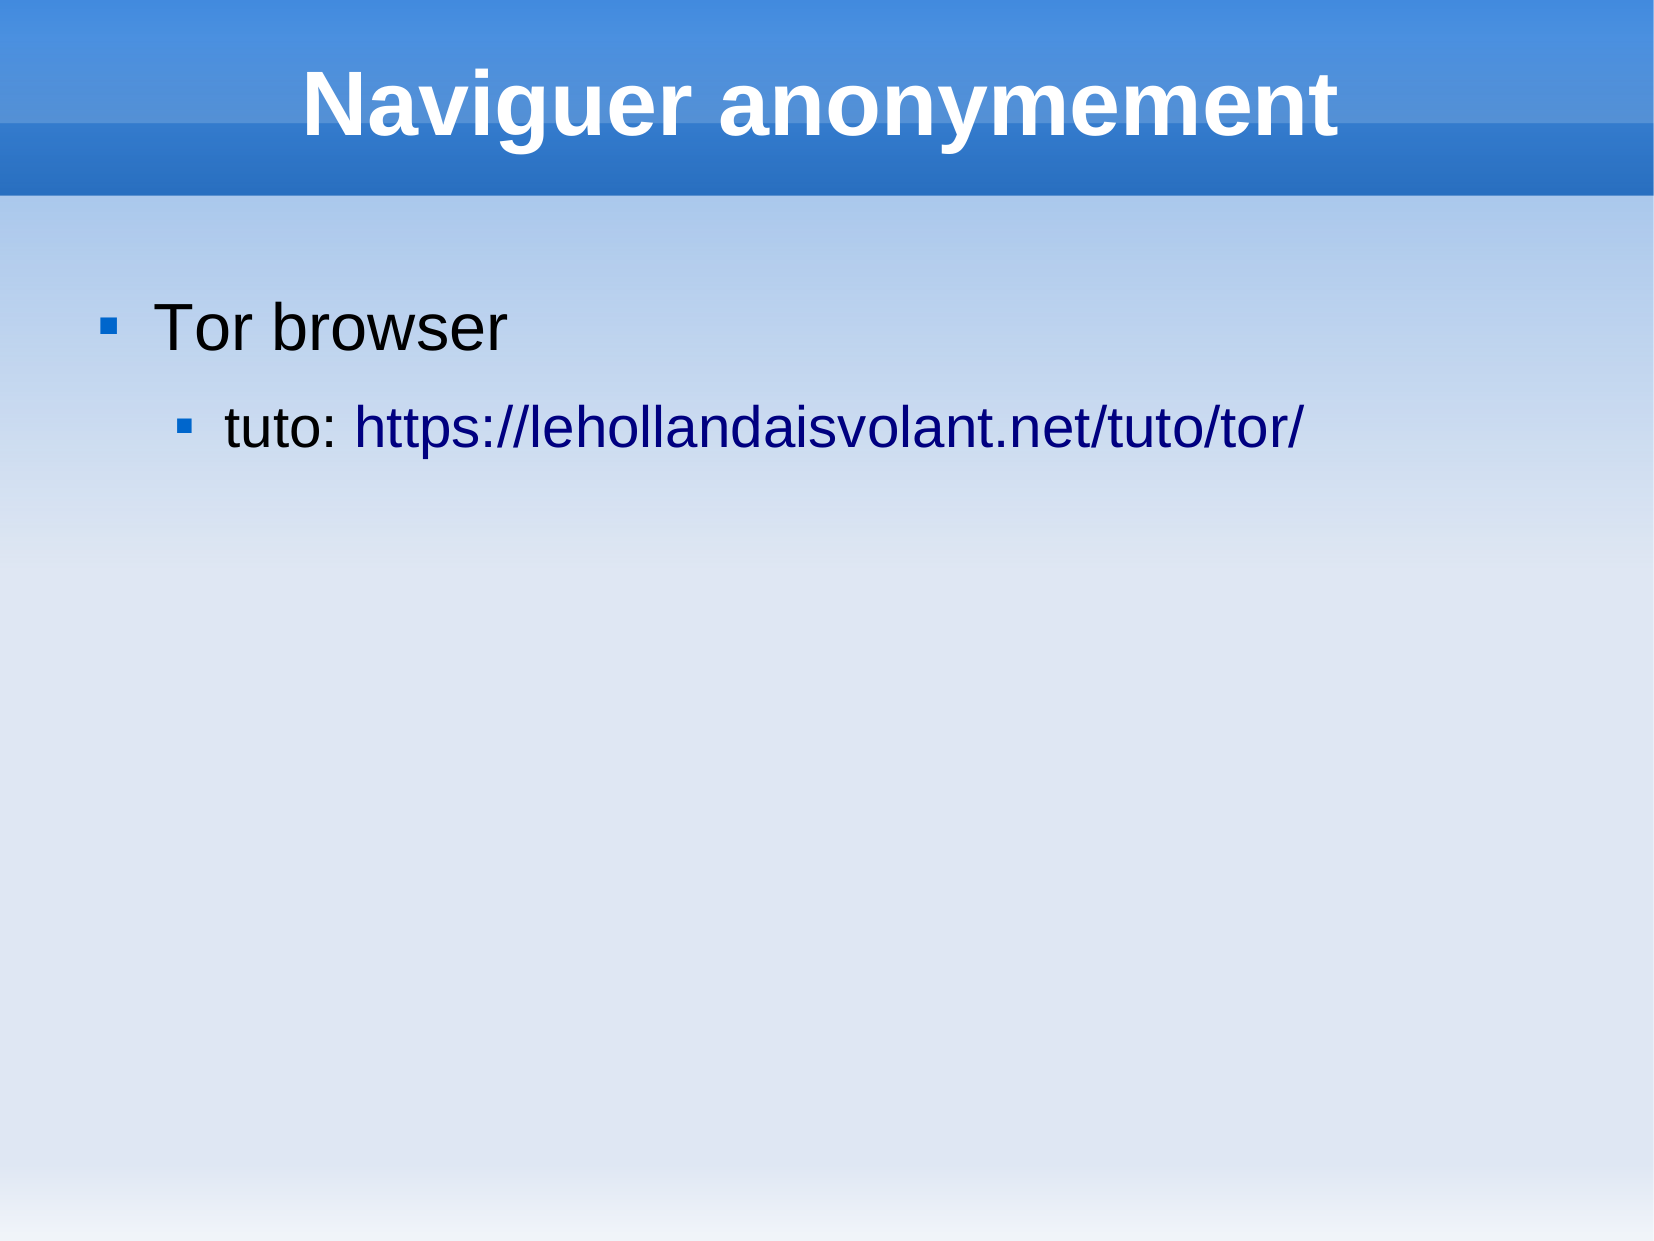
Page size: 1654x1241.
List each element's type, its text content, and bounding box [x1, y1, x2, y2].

list Tor browser tuto: https://lehollandaisvolant.net/tuto/tor/ [82, 290, 1571, 1109]
picture [0, 0, 1654, 1241]
title Naviguer anonymement [76, 0, 1565, 208]
